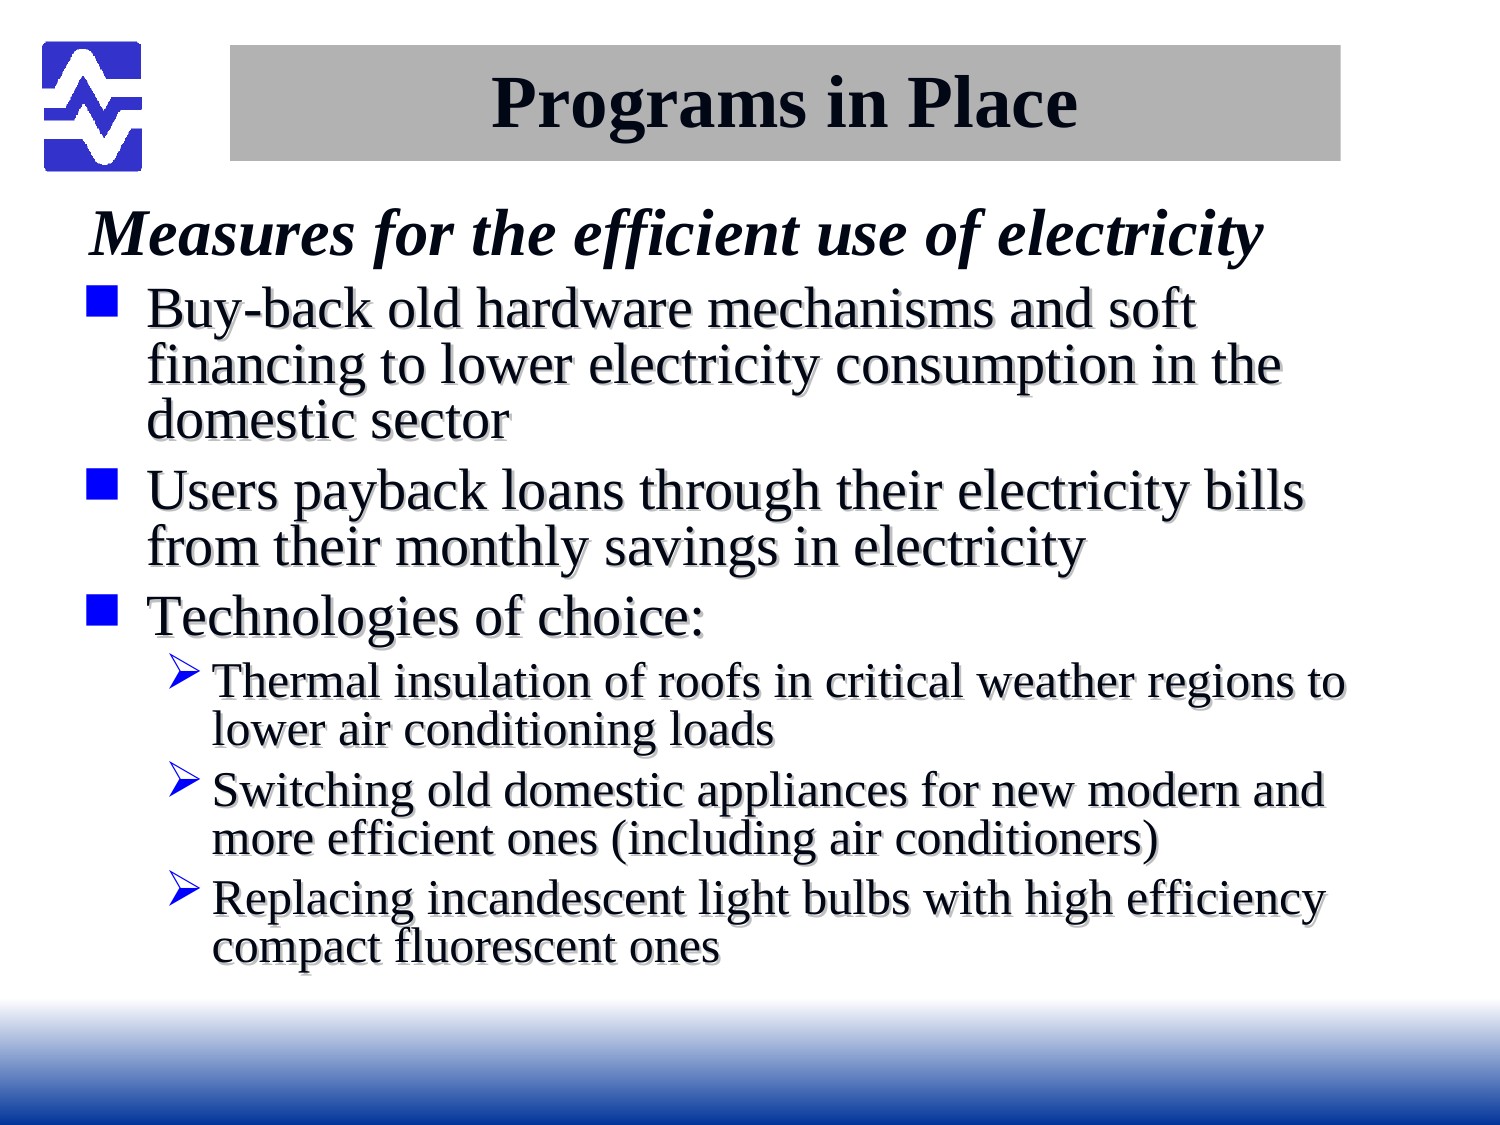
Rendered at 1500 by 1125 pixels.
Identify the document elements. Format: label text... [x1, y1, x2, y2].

title Programs in Place [230, 45, 1341, 161]
list Measures for the efficient use of electricity Buy-back old hardware mechanisms and soft financing to lower electricity consumption in the domestic sector Users payback loans through their electricity bills from their monthly savings in electricity Technologies of choice: Thermal insulation of roofs in critical weather regions to lower air conditioning loads Switching old domestic appliances for new modern and more efficient ones (including air conditioners) Replacing incandescent light bulbs with high efficiency compact fluorescent ones [75, 196, 1426, 1047]
